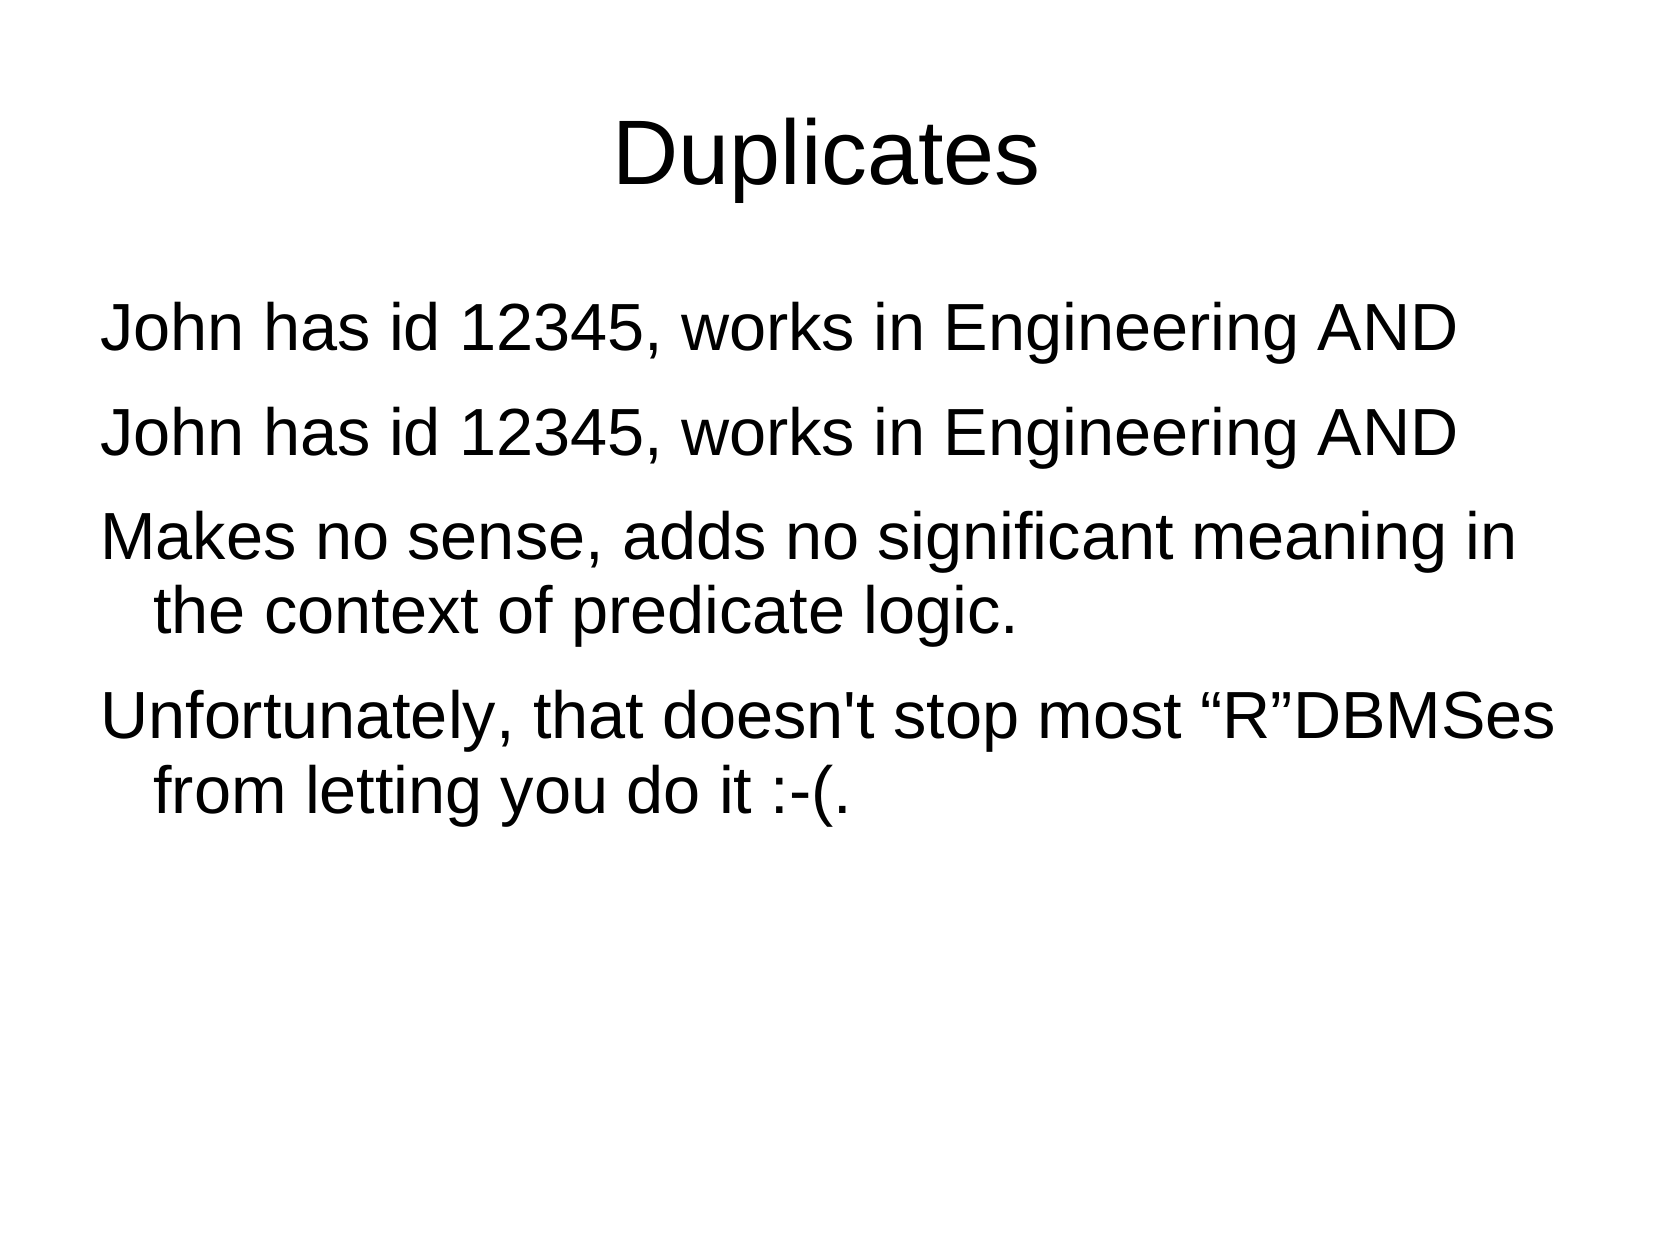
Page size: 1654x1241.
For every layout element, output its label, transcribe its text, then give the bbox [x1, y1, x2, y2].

list John has id 12345, works in Engineering AND John has id 12345, works in Engineering AND Makes no sense, adds no significant meaning in the context of predicate logic. Unfortunately, that doesn't stop most “R”DBMSes from letting you do it :-(. [82, 290, 1571, 1094]
title Duplicates [82, 56, 1571, 250]
